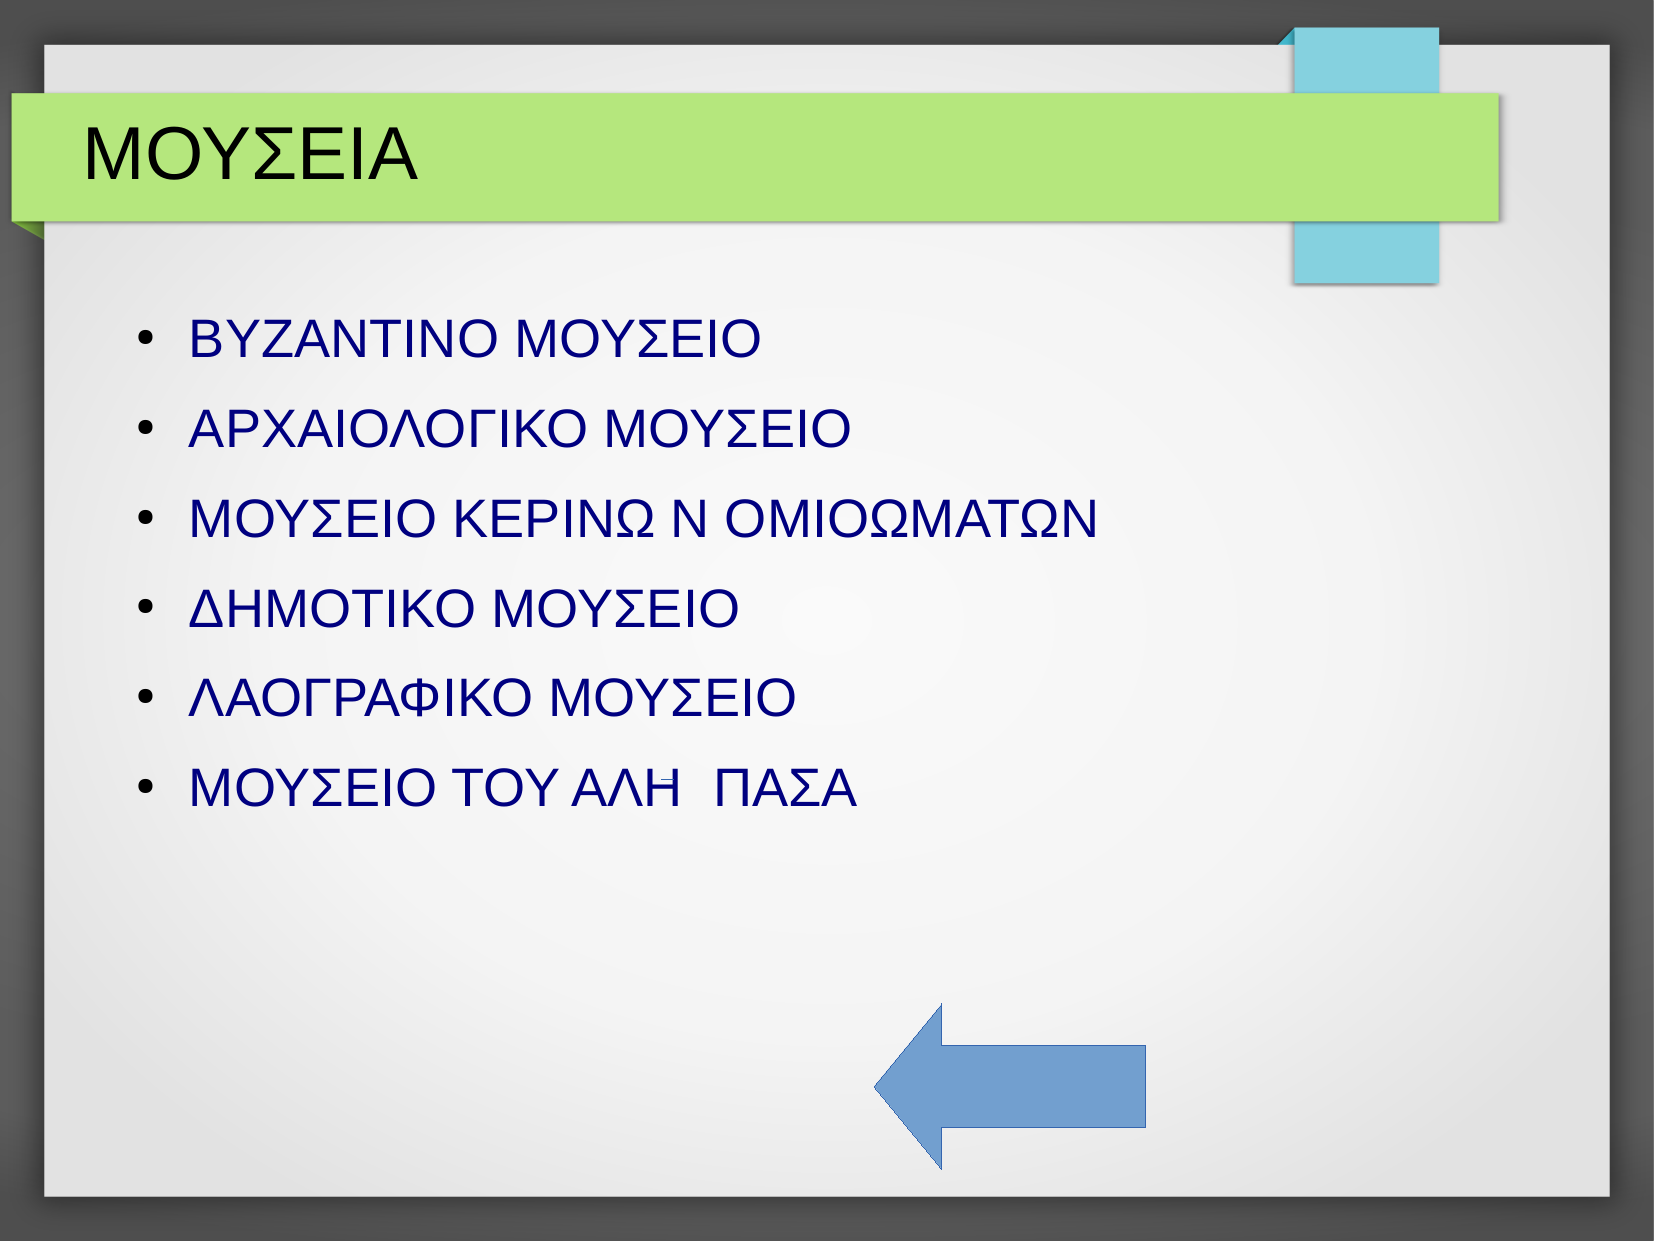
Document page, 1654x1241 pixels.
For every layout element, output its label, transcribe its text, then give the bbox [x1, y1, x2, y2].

list ΒΥΖΑΝΤΙΝΟ ΜΟΥΣΕΙΟ ΑΡΧΑΙΟΛΟΓΙΚΟ ΜΟΥΣΕΙΟ ΜΟΥΣΕΙΟ ΚΕΡΙΝΩ Ν ΟΜΙΟΩΜΑΤΩΝ ΔΗΜΟΤΙΚΟ ΜΟΥΣΕΙΟ ΛΑΟΓΡΑΦΙΚΟ ΜΟΥΣΕΙΟ ΜΟΥΣΕΙΟ ΤΟΥ ΑΛΗ ΠΑΣΑ [118, 308, 1607, 1028]
text_box [874, 1003, 1146, 1170]
title ΜΟΥΣΕΙΑ [82, 94, 1264, 213]
picture [0, 0, 1654, 1241]
